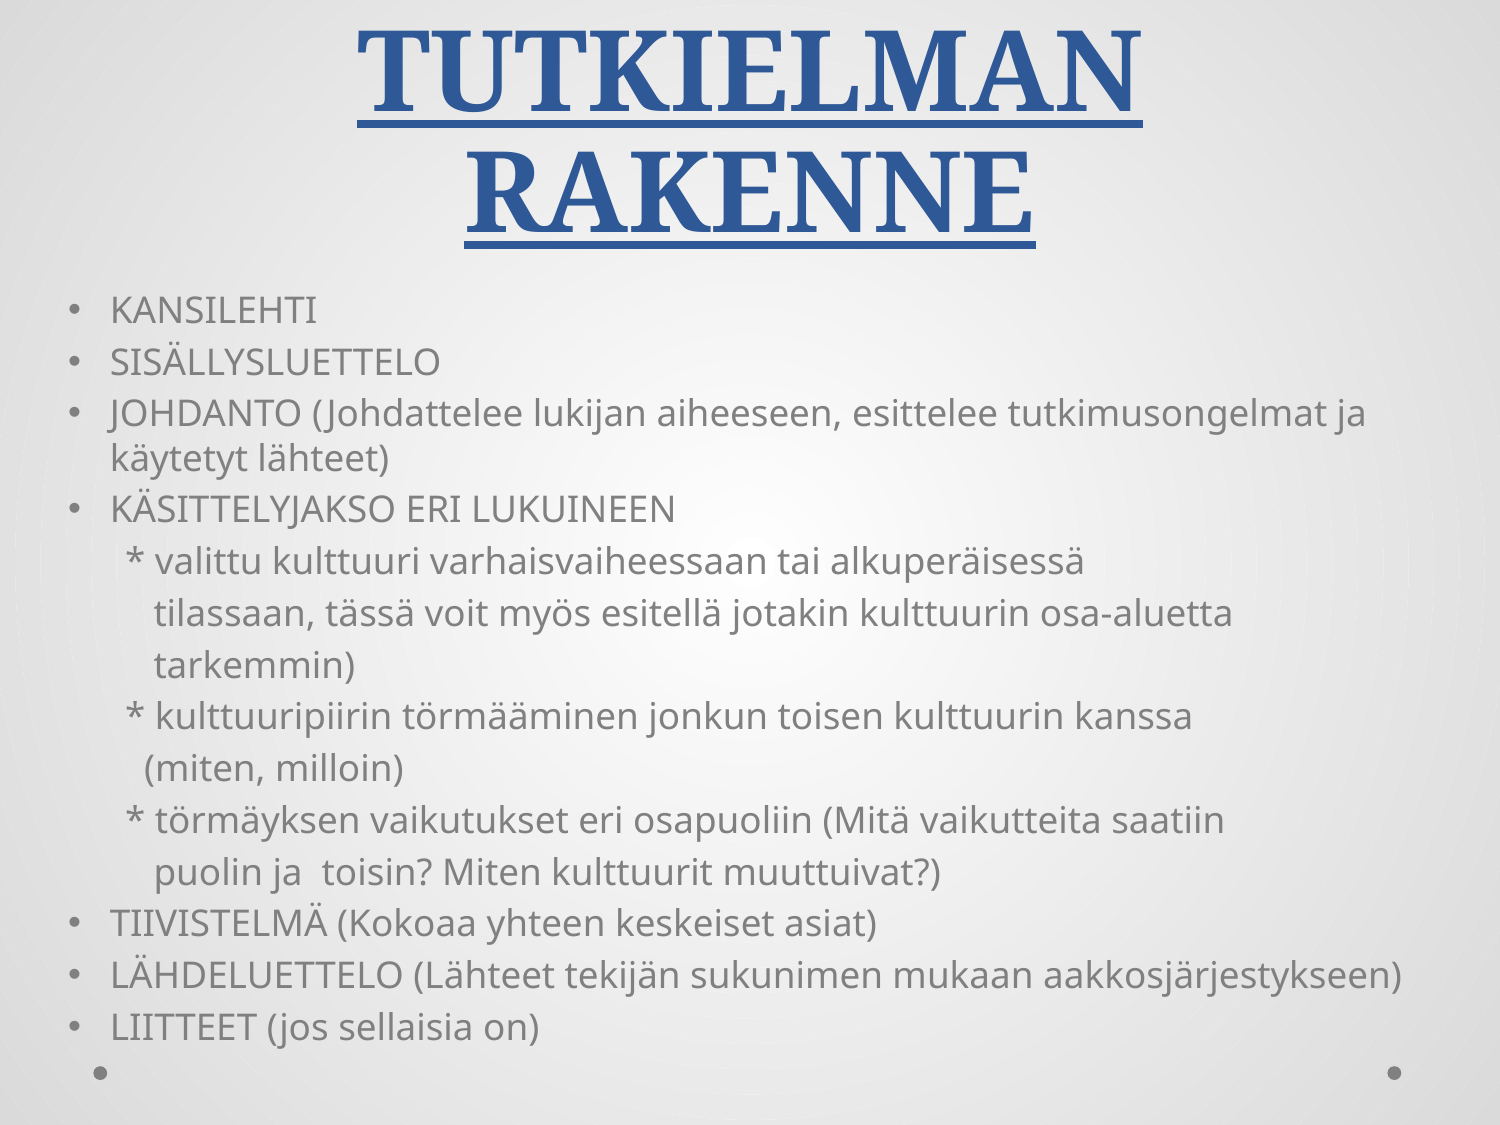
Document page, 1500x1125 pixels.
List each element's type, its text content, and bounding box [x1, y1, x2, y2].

title TUTKIELMAN RAKENNE [75, 0, 1425, 263]
list KANSILEHTI SISÄLLYSLUETTELO JOHDANTO (Johdattelee lukijan aiheeseen, esittelee tutkimusongelmat ja käytetyt lähteet) KÄSITTELYJAKSO ERI LUKUINEEN * valittu kulttuuri varhaisvaiheessaan tai alkuperäisessä tilassaan, tässä voit myös esitellä jotakin kulttuurin osa-aluetta tarkemmin) * kulttuuripiirin törmääminen jonkun toisen kulttuurin kanssa (miten, milloin) * törmäyksen vaikutukset eri osapuoliin (Mitä vaikutteita saatiin puolin ja toisin? Miten kulttuurit muuttuivat?) TIIVISTELMÄ (Kokoaa yhteen keskeiset asiat) LÄHDELUETTELO (Lähteet tekijän sukunimen mukaan aakkosjärjestykseen) LIITTEET (jos sellaisia on) [53, 278, 1425, 1083]
